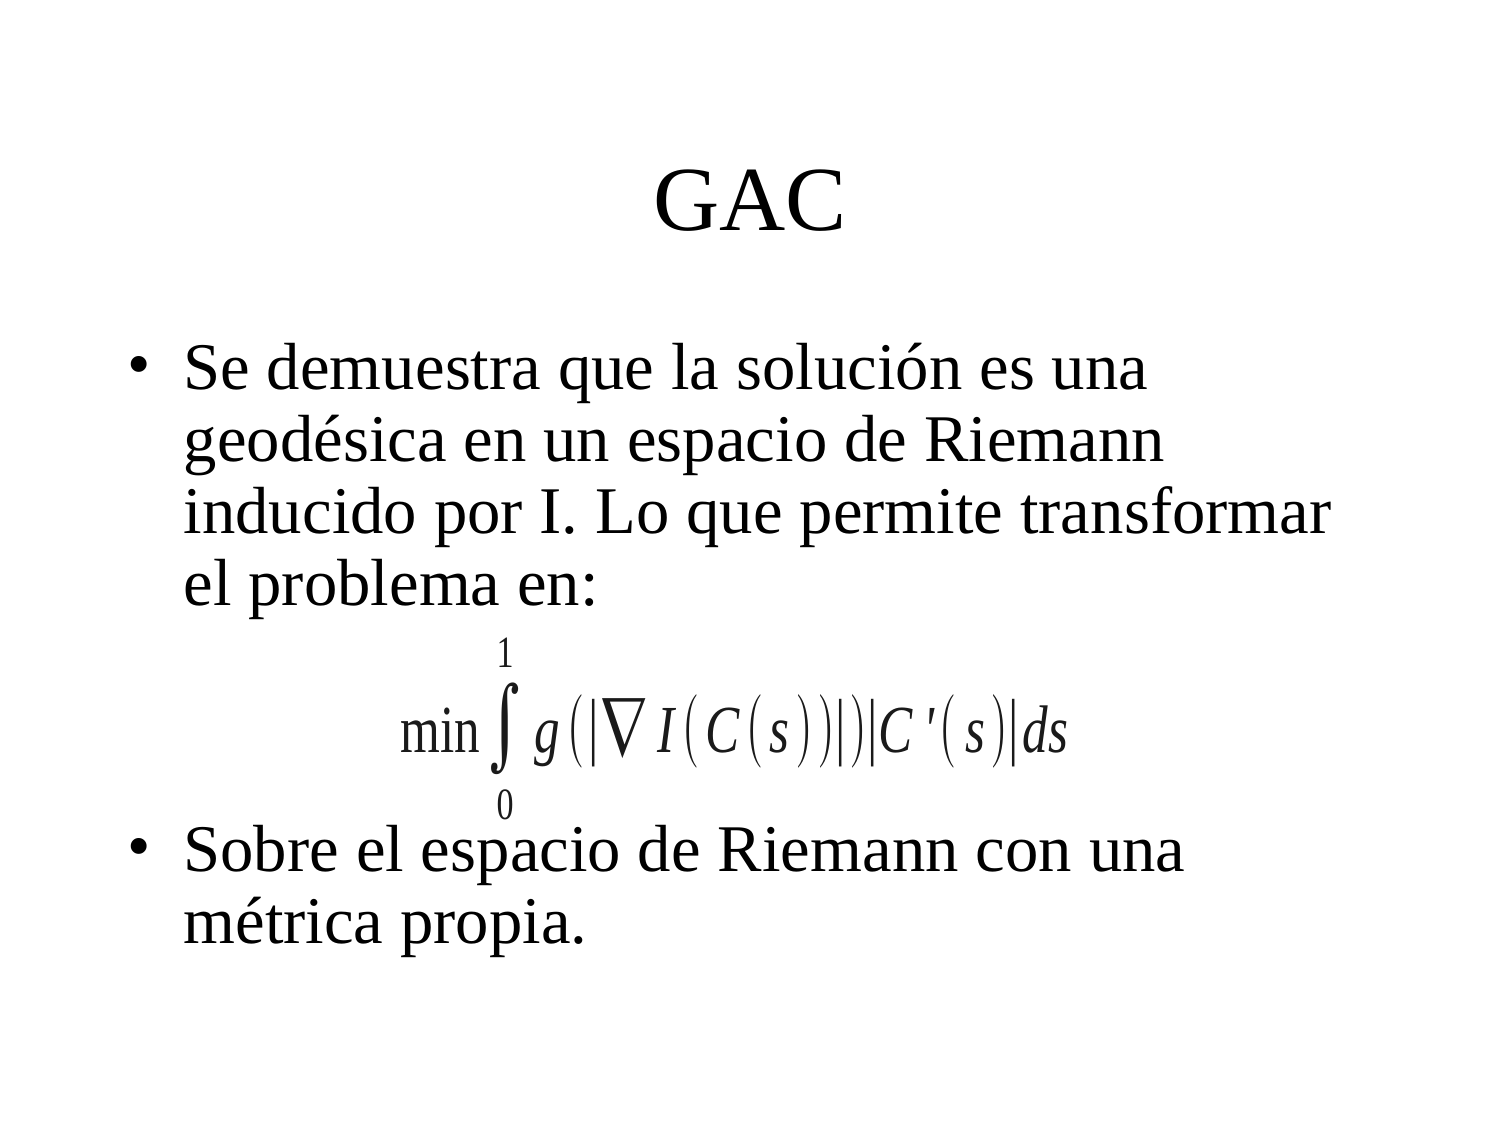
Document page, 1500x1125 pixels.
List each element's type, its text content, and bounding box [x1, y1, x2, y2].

text_box Se demuestra que la solución es una geodésica en un espacio de Riemann inducido por I. Lo que permite transformar el problema en: Sobre el espacio de Riemann con una métrica propia. [112, 324, 1388, 1054]
chart [387, 629, 1088, 831]
text_box GAC [112, 99, 1388, 288]
